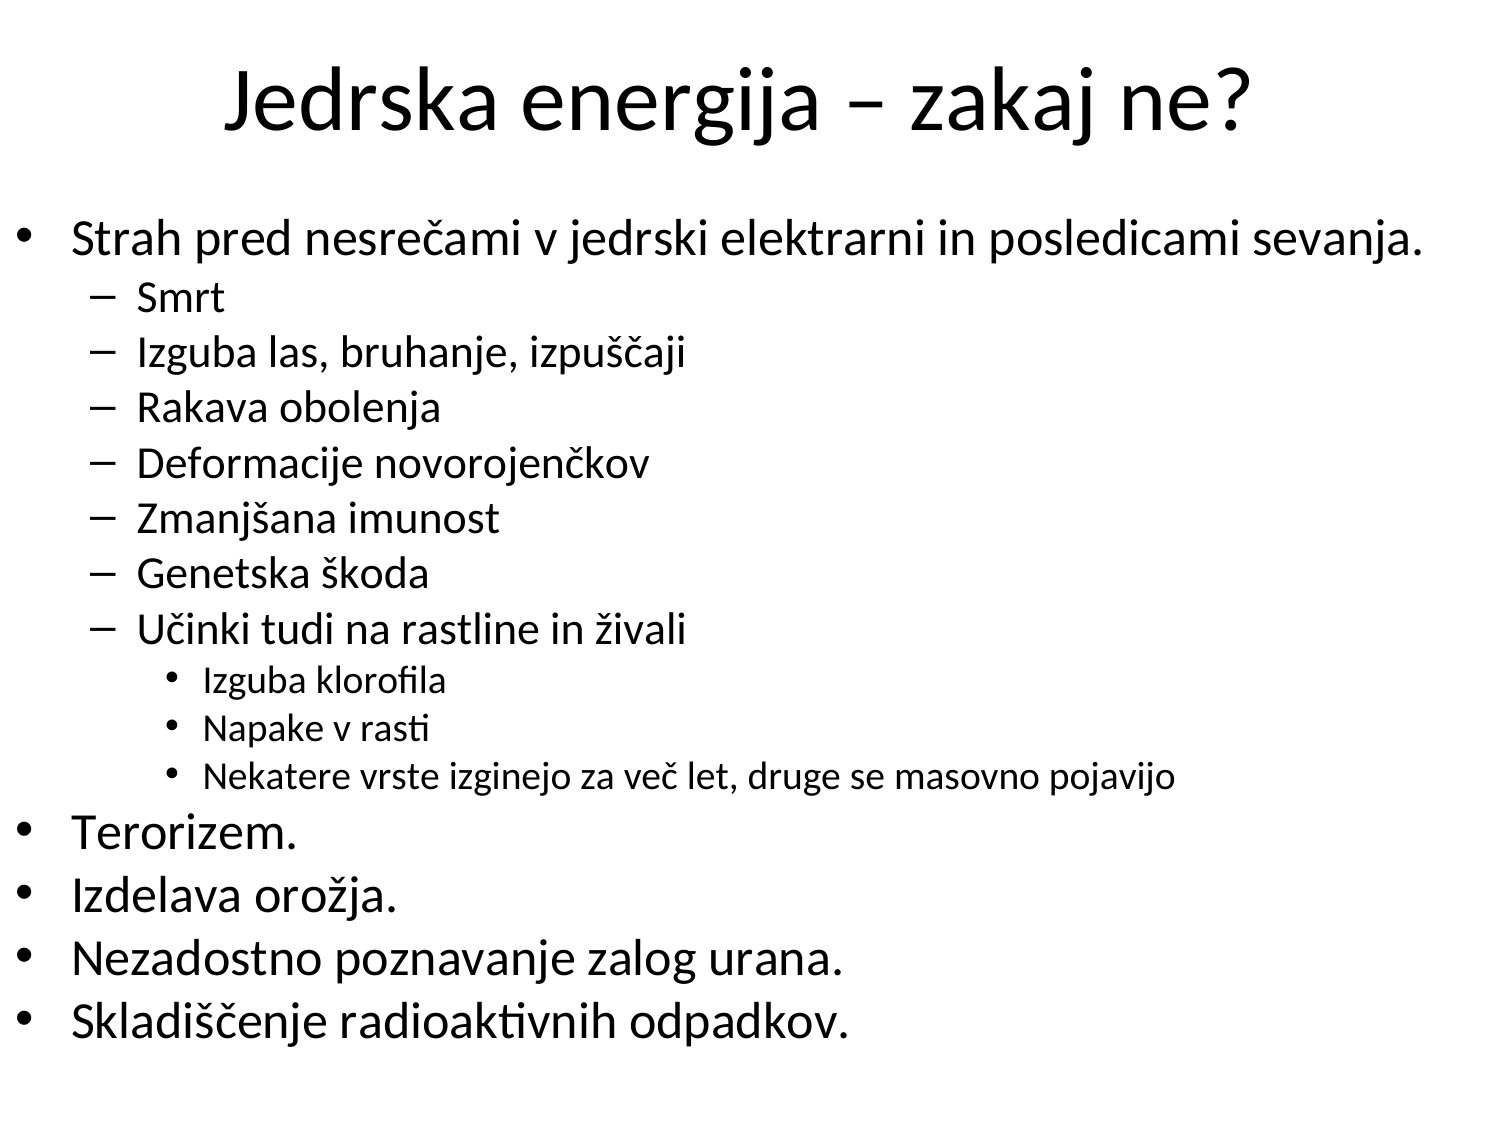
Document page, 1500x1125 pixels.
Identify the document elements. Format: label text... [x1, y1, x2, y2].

text_box Strah pred nesrečami v jedrski elektrarni in posledicami sevanja. Smrt Izguba las, bruhanje, izpuščaji Rakava obolenja Deformacije novorojenčkov Zmanjšana imunost Genetska škoda Učinki tudi na rastline in živali Izguba klorofila Napake v rasti Nekatere vrste izginejo za več let, druge se masovno pojavijo Terorizem. Izdelava orožja. Nezadostno poznavanje zalog urana. Skladiščenje radioaktivnih odpadkov. [0, 207, 1500, 1125]
text_box Jedrska energija – zakaj ne? [64, 0, 1415, 188]
